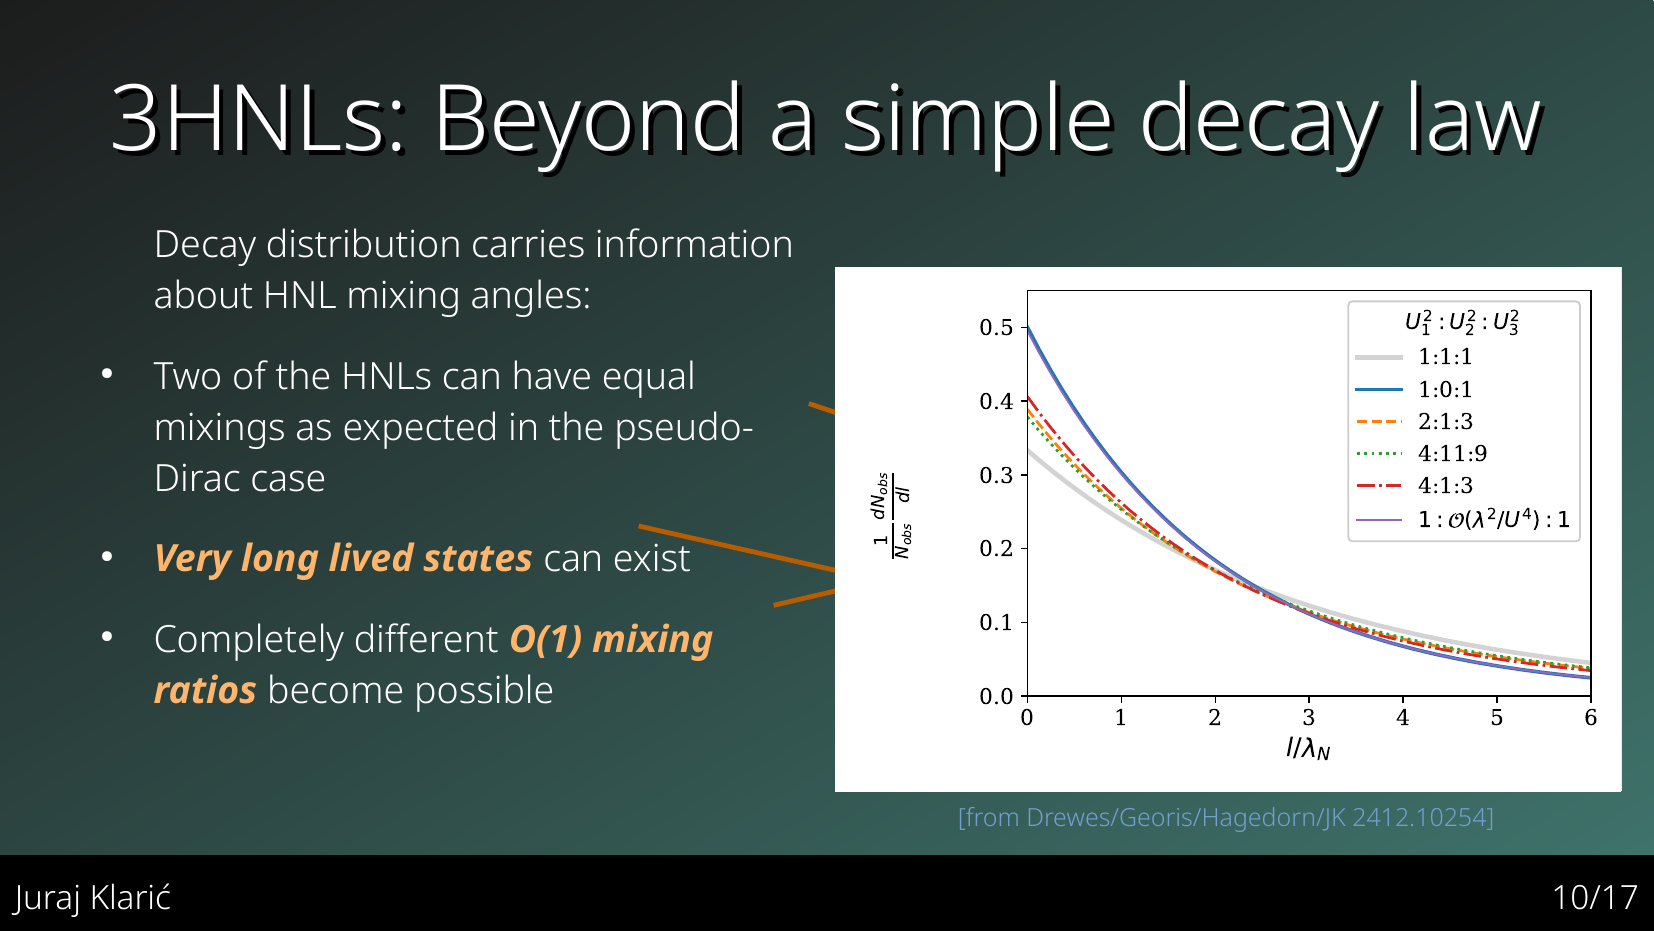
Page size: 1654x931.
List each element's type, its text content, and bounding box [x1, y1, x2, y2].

text_box [from Drewes/Georis/Hagedorn/JK 2412.10254] [943, 792, 1610, 850]
picture [834, 266, 1622, 793]
title 3HNLs: Beyond a simple decay law [82, 37, 1571, 193]
list Decay distribution carries information about HNL mixing angles: Two of the HNLs can have equal mixings as expected in the pseudo-Dirac case Very long lived states can exist Completely different O(1) mixing ratios become possible [82, 217, 809, 814]
